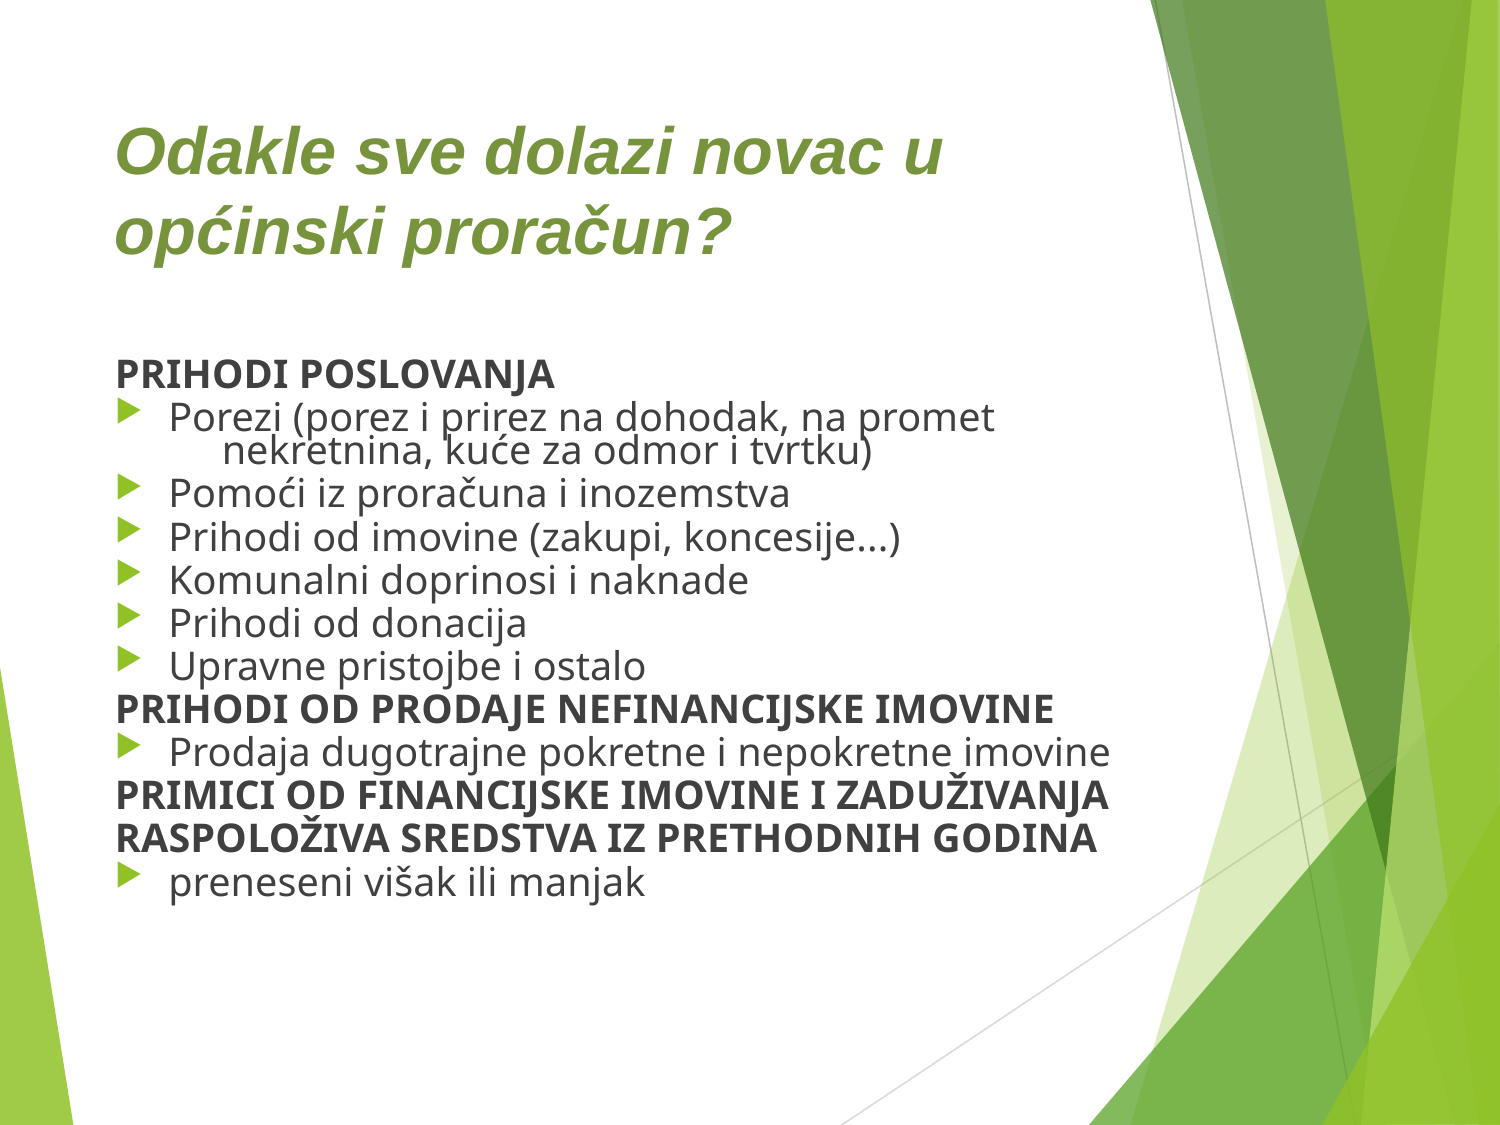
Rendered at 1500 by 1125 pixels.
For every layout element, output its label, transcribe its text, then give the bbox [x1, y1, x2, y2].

list PRIHODI POSLOVANJA Porezi (porez i prirez na dohodak, na promet nekretnina, kuće za odmor i tvrtku) Pomoći iz proračuna i inozemstva Prihodi od imovine (zakupi, koncesije...) Komunalni doprinosi i naknade Prihodi od donacija Upravne pristojbe i ostalo PRIHODI OD PRODAJE NEFINANCIJSKE IMOVINE Prodaja dugotrajne pokretne i nepokretne imovine PRIMICI OD FINANCIJSKE IMOVINE I ZADUŽIVANJA RASPOLOŽIVA SREDSTVA IZ PRETHODNIH GODINA preneseni višak ili manjak [99, 354, 1142, 992]
title Odakle sve dolazi novac u općinski proračun? [99, 99, 1142, 317]
